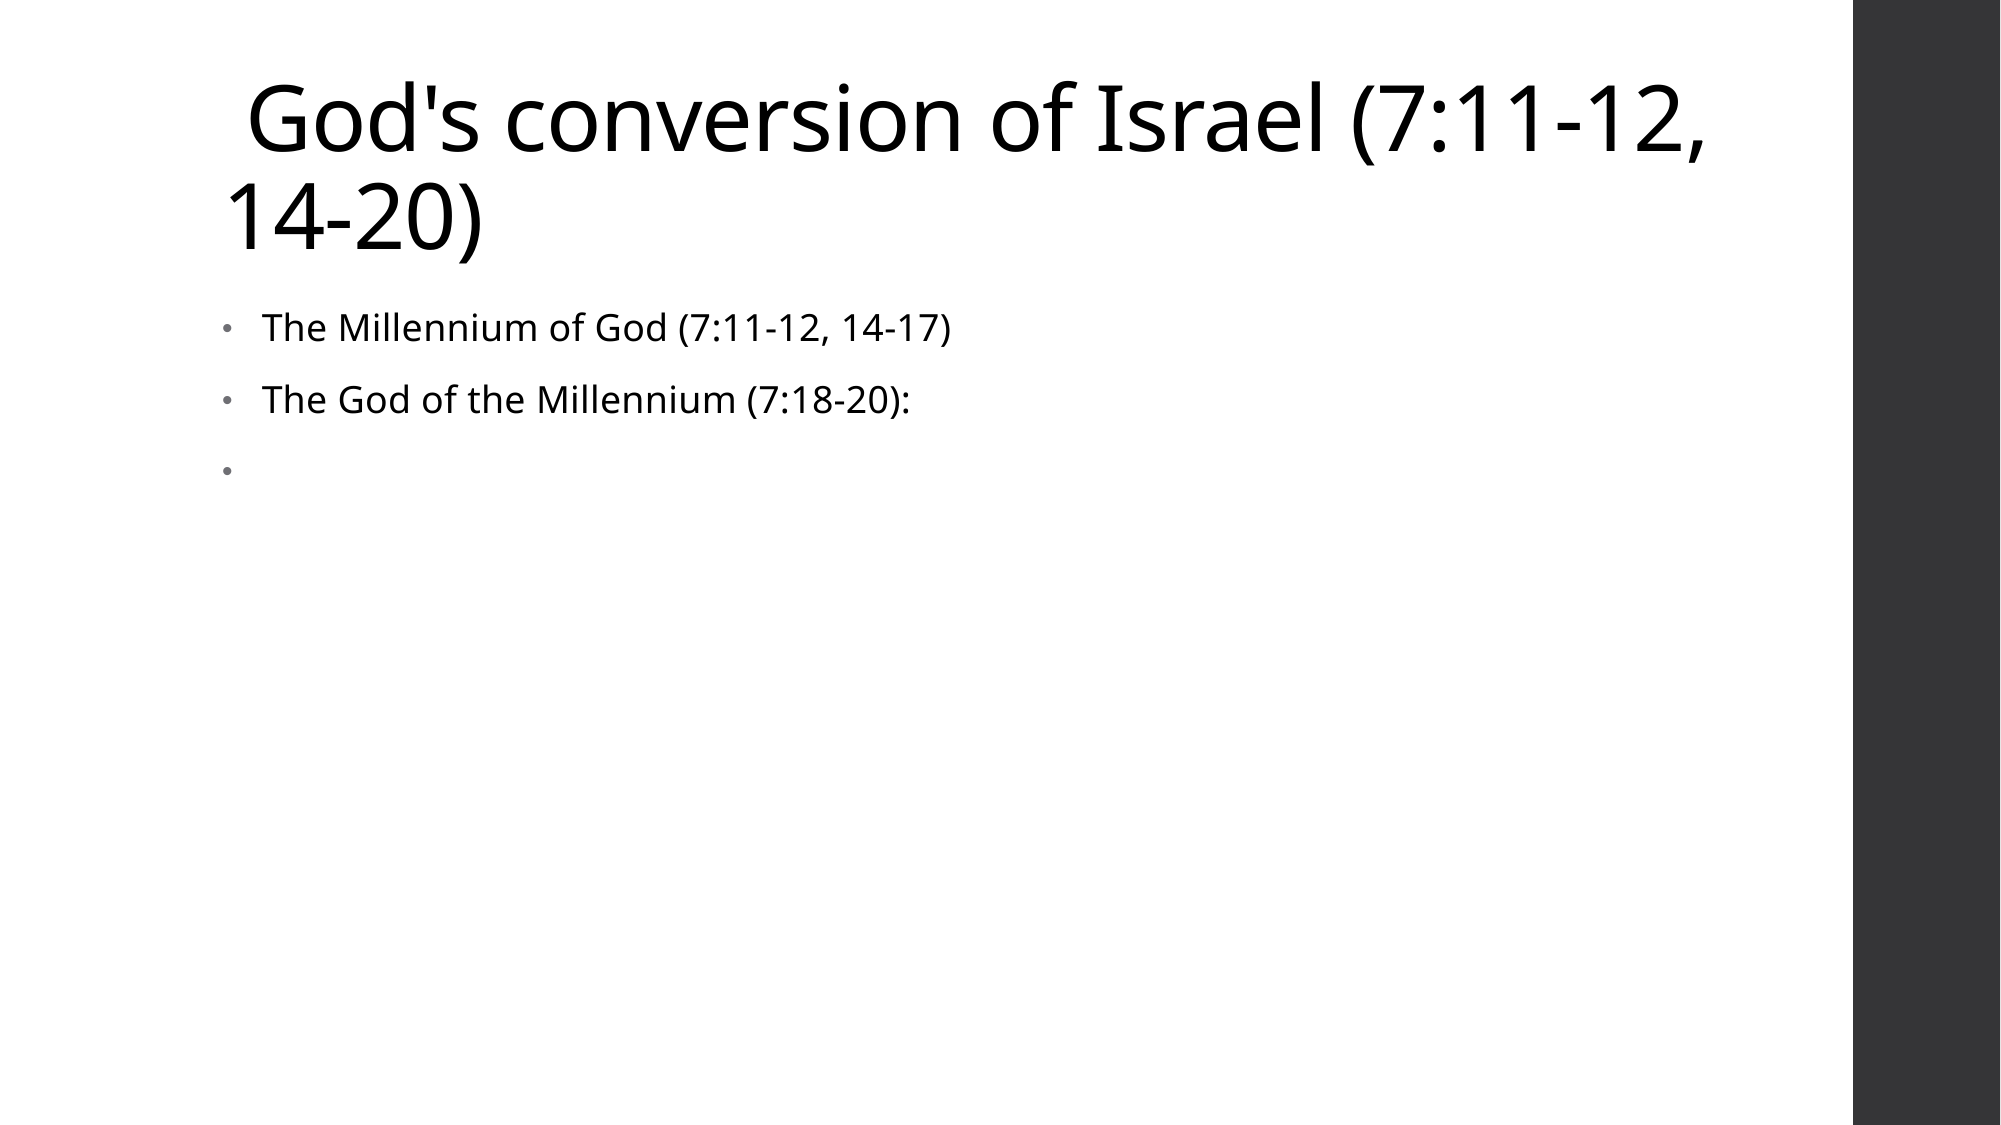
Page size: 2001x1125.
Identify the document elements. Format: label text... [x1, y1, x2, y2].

list The Millennium of God (7:11-12, 14-17) The God of the Millennium (7:18-20): [206, 299, 1617, 1014]
title God's conversion of Israel (7:11-12, 14-20) [206, 60, 1797, 278]
